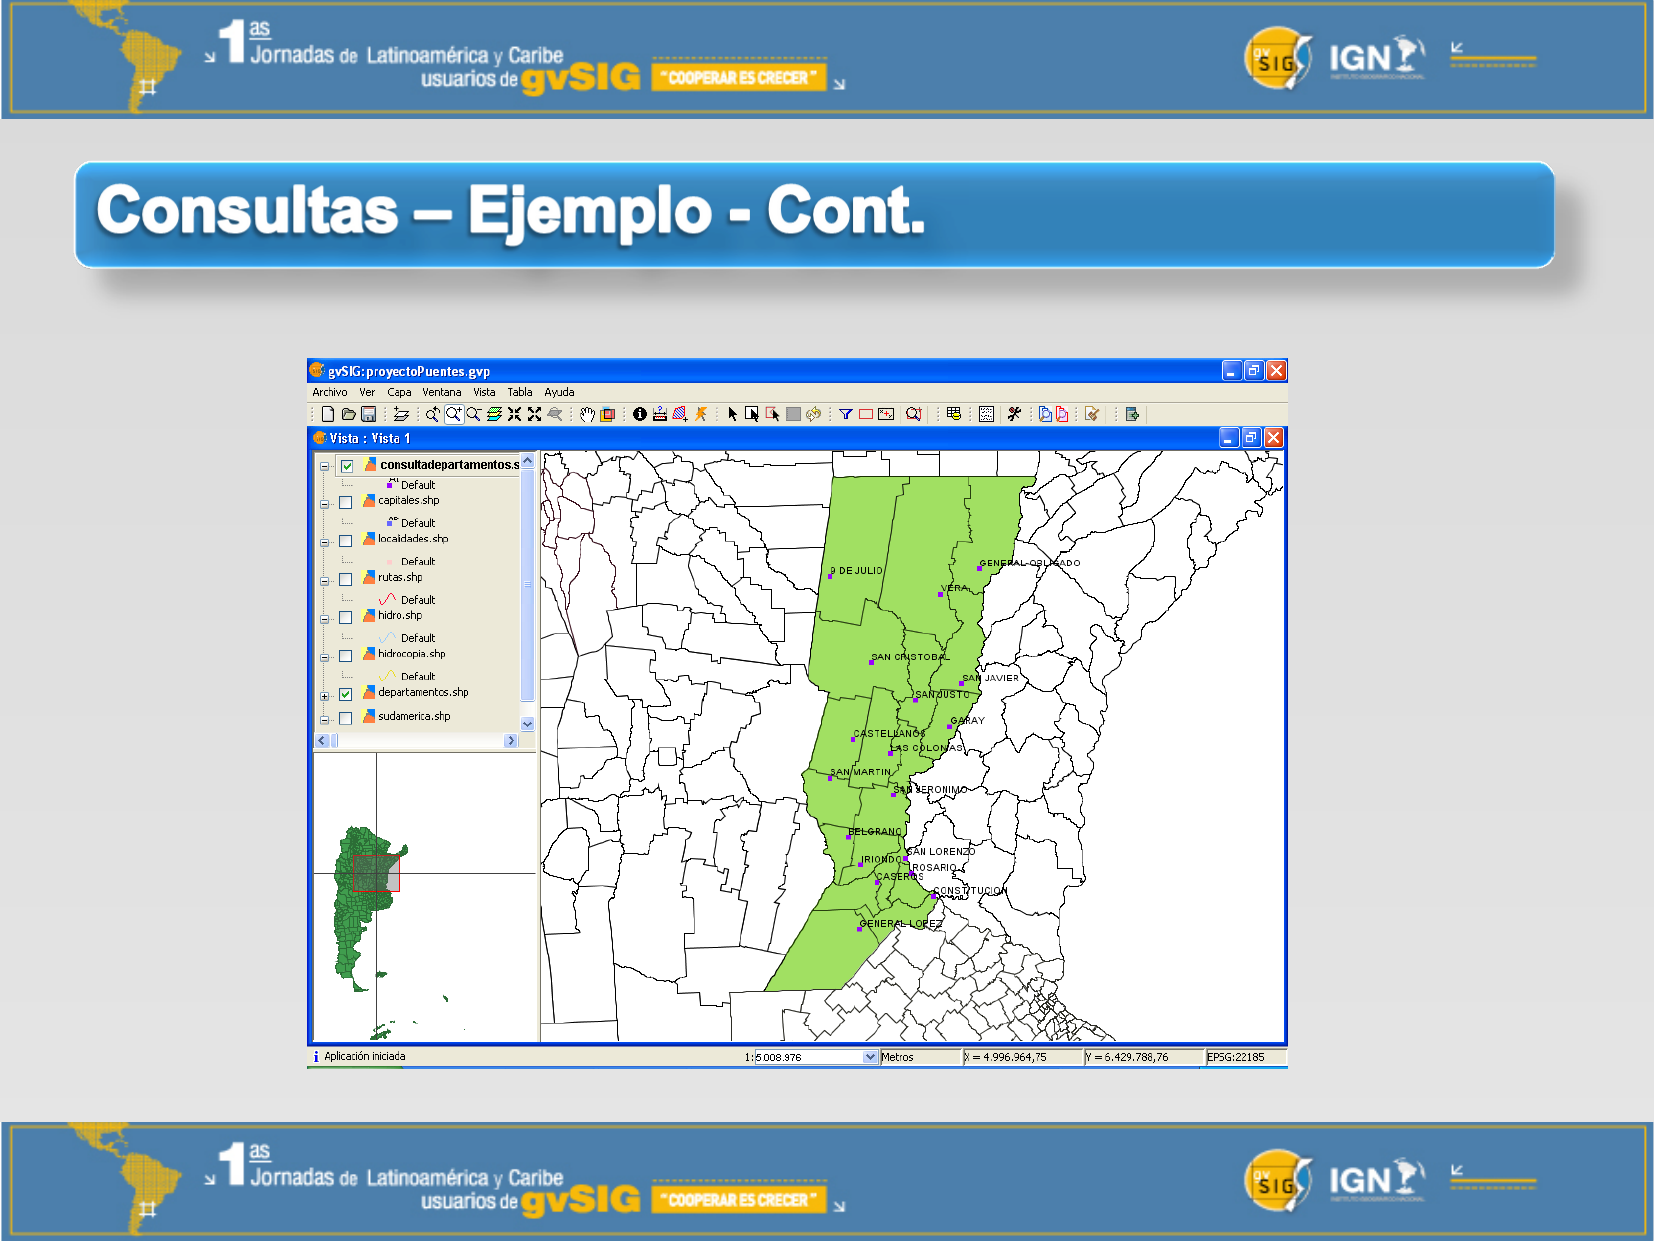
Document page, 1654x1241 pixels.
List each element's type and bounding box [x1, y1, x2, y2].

picture [0, 1122, 1654, 1241]
picture [0, 0, 1654, 119]
picture [307, 358, 1288, 1070]
picture [42, 141, 1615, 329]
